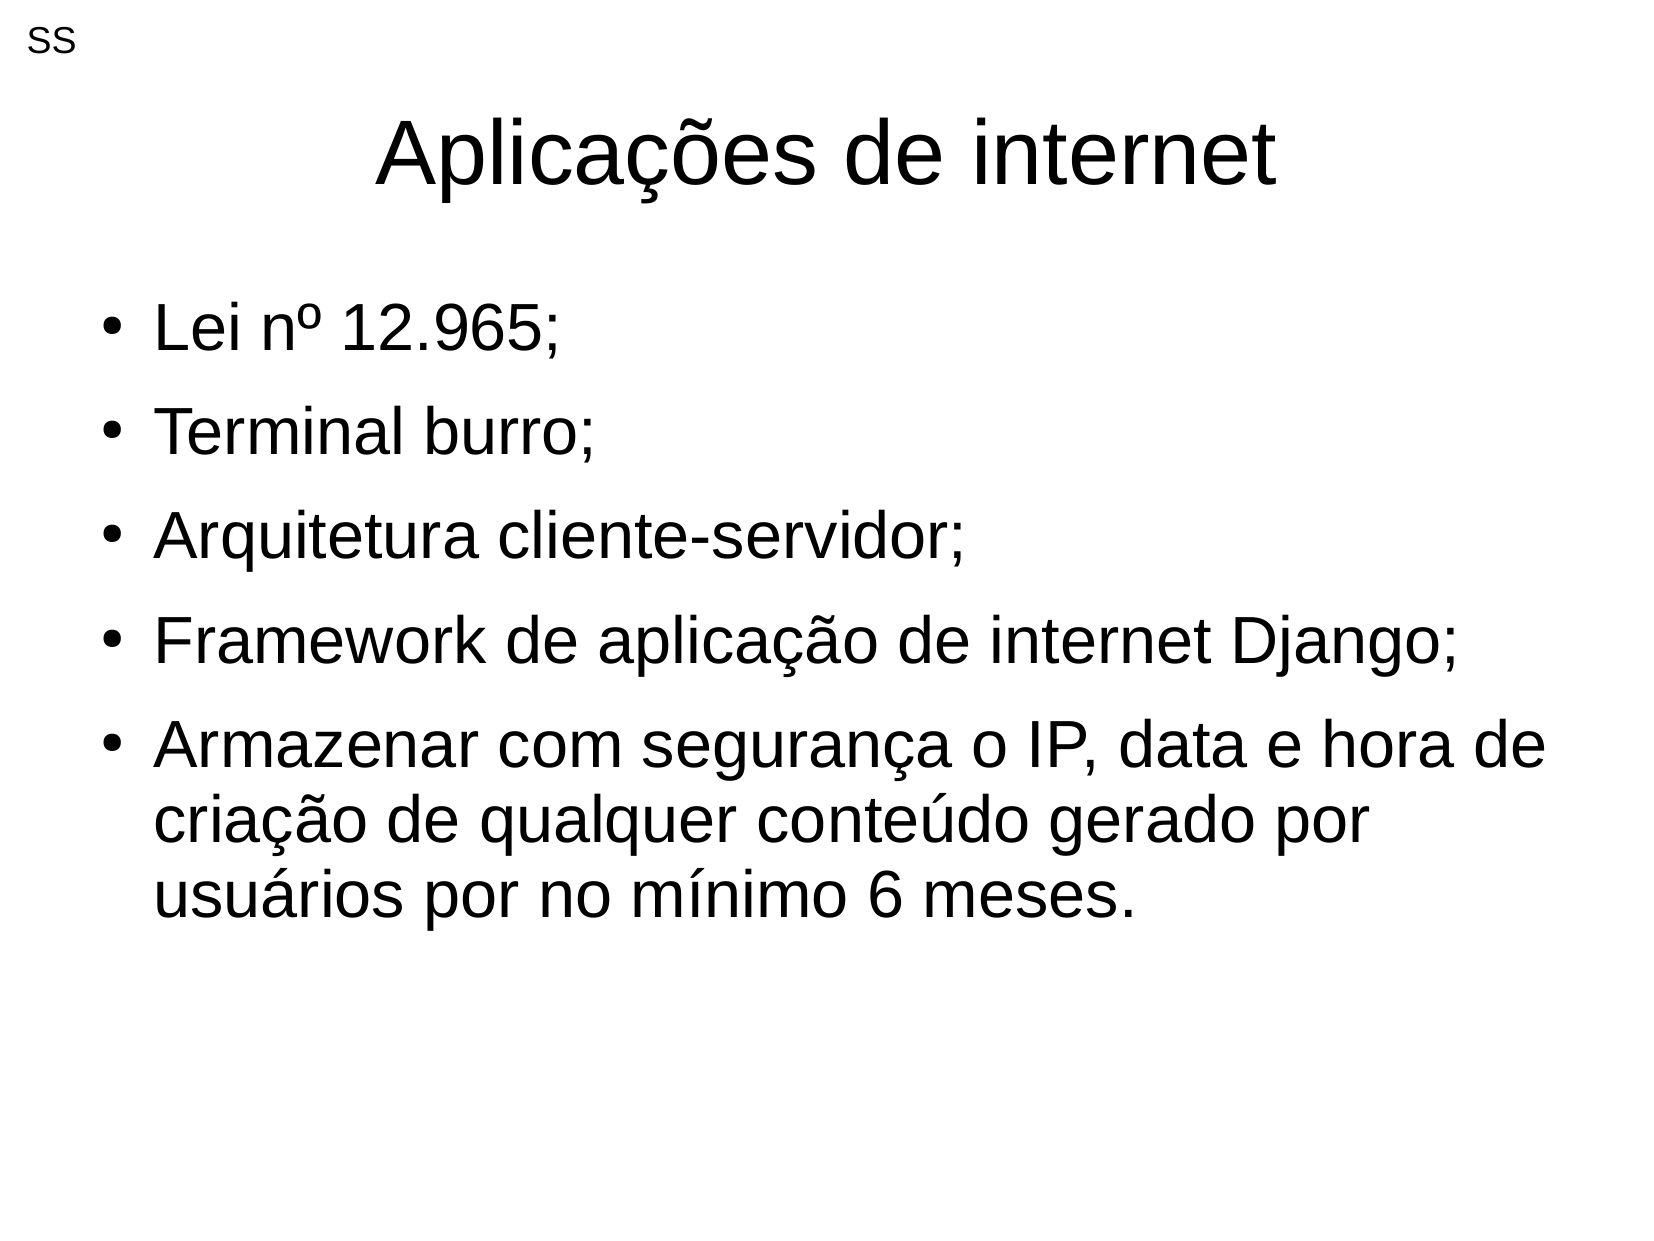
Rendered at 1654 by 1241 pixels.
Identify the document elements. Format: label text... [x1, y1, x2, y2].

text_box SS [11, 11, 92, 69]
list Lei nº 12.965; Terminal burro; Arquitetura cliente-servidor; Framework de aplicação de internet Django; Armazenar com segurança o IP, data e hora de criação de qualquer conteúdo gerado por usuários por no mínimo 6 meses. [82, 290, 1571, 1010]
title Aplicações de internet [82, 49, 1571, 257]
